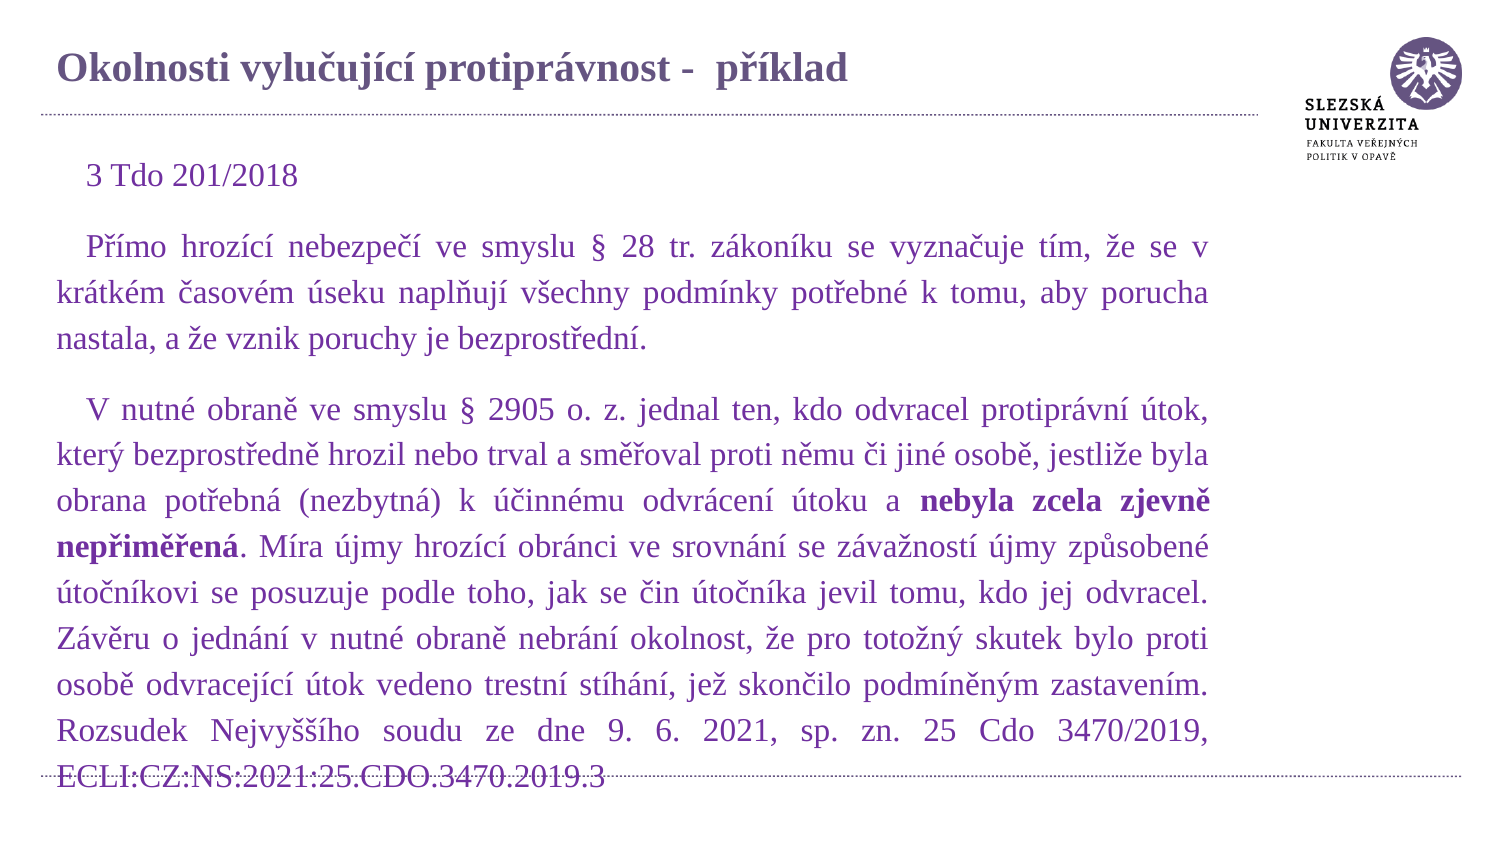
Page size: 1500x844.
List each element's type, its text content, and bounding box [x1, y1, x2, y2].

text_box 3 Tdo 201/2018 Přímo hrozící nebezpečí ve smyslu § 28 tr. zákoníku se vyznačuje tím, že se v krátkém časovém úseku naplňují všechny podmínky potřebné k tomu, aby porucha nastala, a že vznik poruchy je bezprostřední. V nutné obraně ve smyslu § 2905 o. z. jednal ten, kdo odvracel protiprávní útok, který bezprostředně hrozil nebo trval a směřoval proti němu či jiné osobě, jestliže byla obrana potřebná (nezbytná) k účinnému odvrácení útoku a nebyla zcela zjevně nepřiměřená. Míra újmy hrozící obránci ve srovnání se závažností újmy způsobené útočníkovi se posuzuje podle toho, jak se čin útočníka jevil tomu, kdo jej odvracel. Závěru o jednání v nutné obraně nebrání okolnost, že pro totožný skutek bylo proti osobě odvracející útok vedeno trestní stíhání, jež skončilo podmíněným zastavením. Rozsudek Nejvyššího soudu ze dne 9. 6. 2021, sp. zn. 25 Cdo 3470/2019, ECLI:CZ:NS:2021:25.CDO.3470.2019.3 [41, 139, 1226, 844]
title Okolnosti vylučující protiprávnost - příklad [41, 32, 1325, 116]
